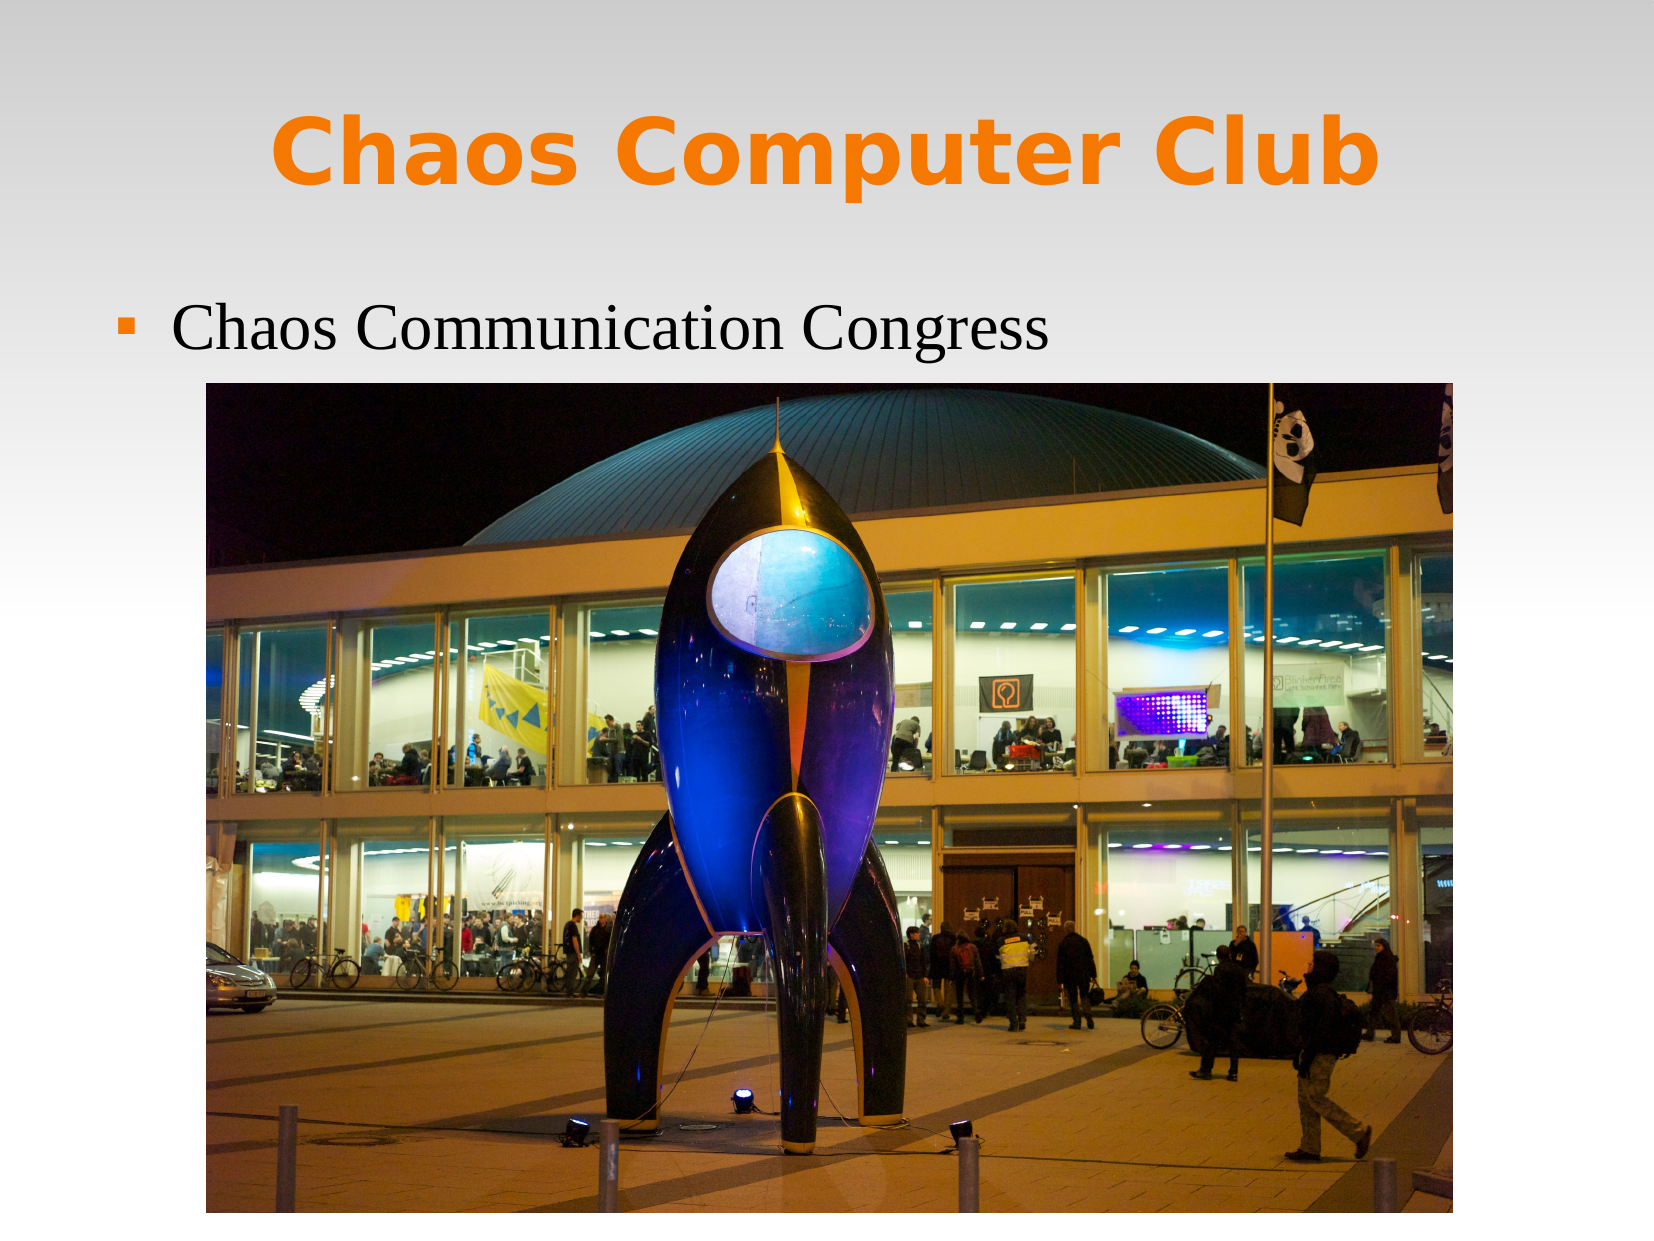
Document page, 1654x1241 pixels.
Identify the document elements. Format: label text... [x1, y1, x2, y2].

title Chaos Computer Club [82, 56, 1571, 250]
picture [206, 383, 1453, 1213]
list Chaos Communication Congress [82, 290, 1571, 1094]
